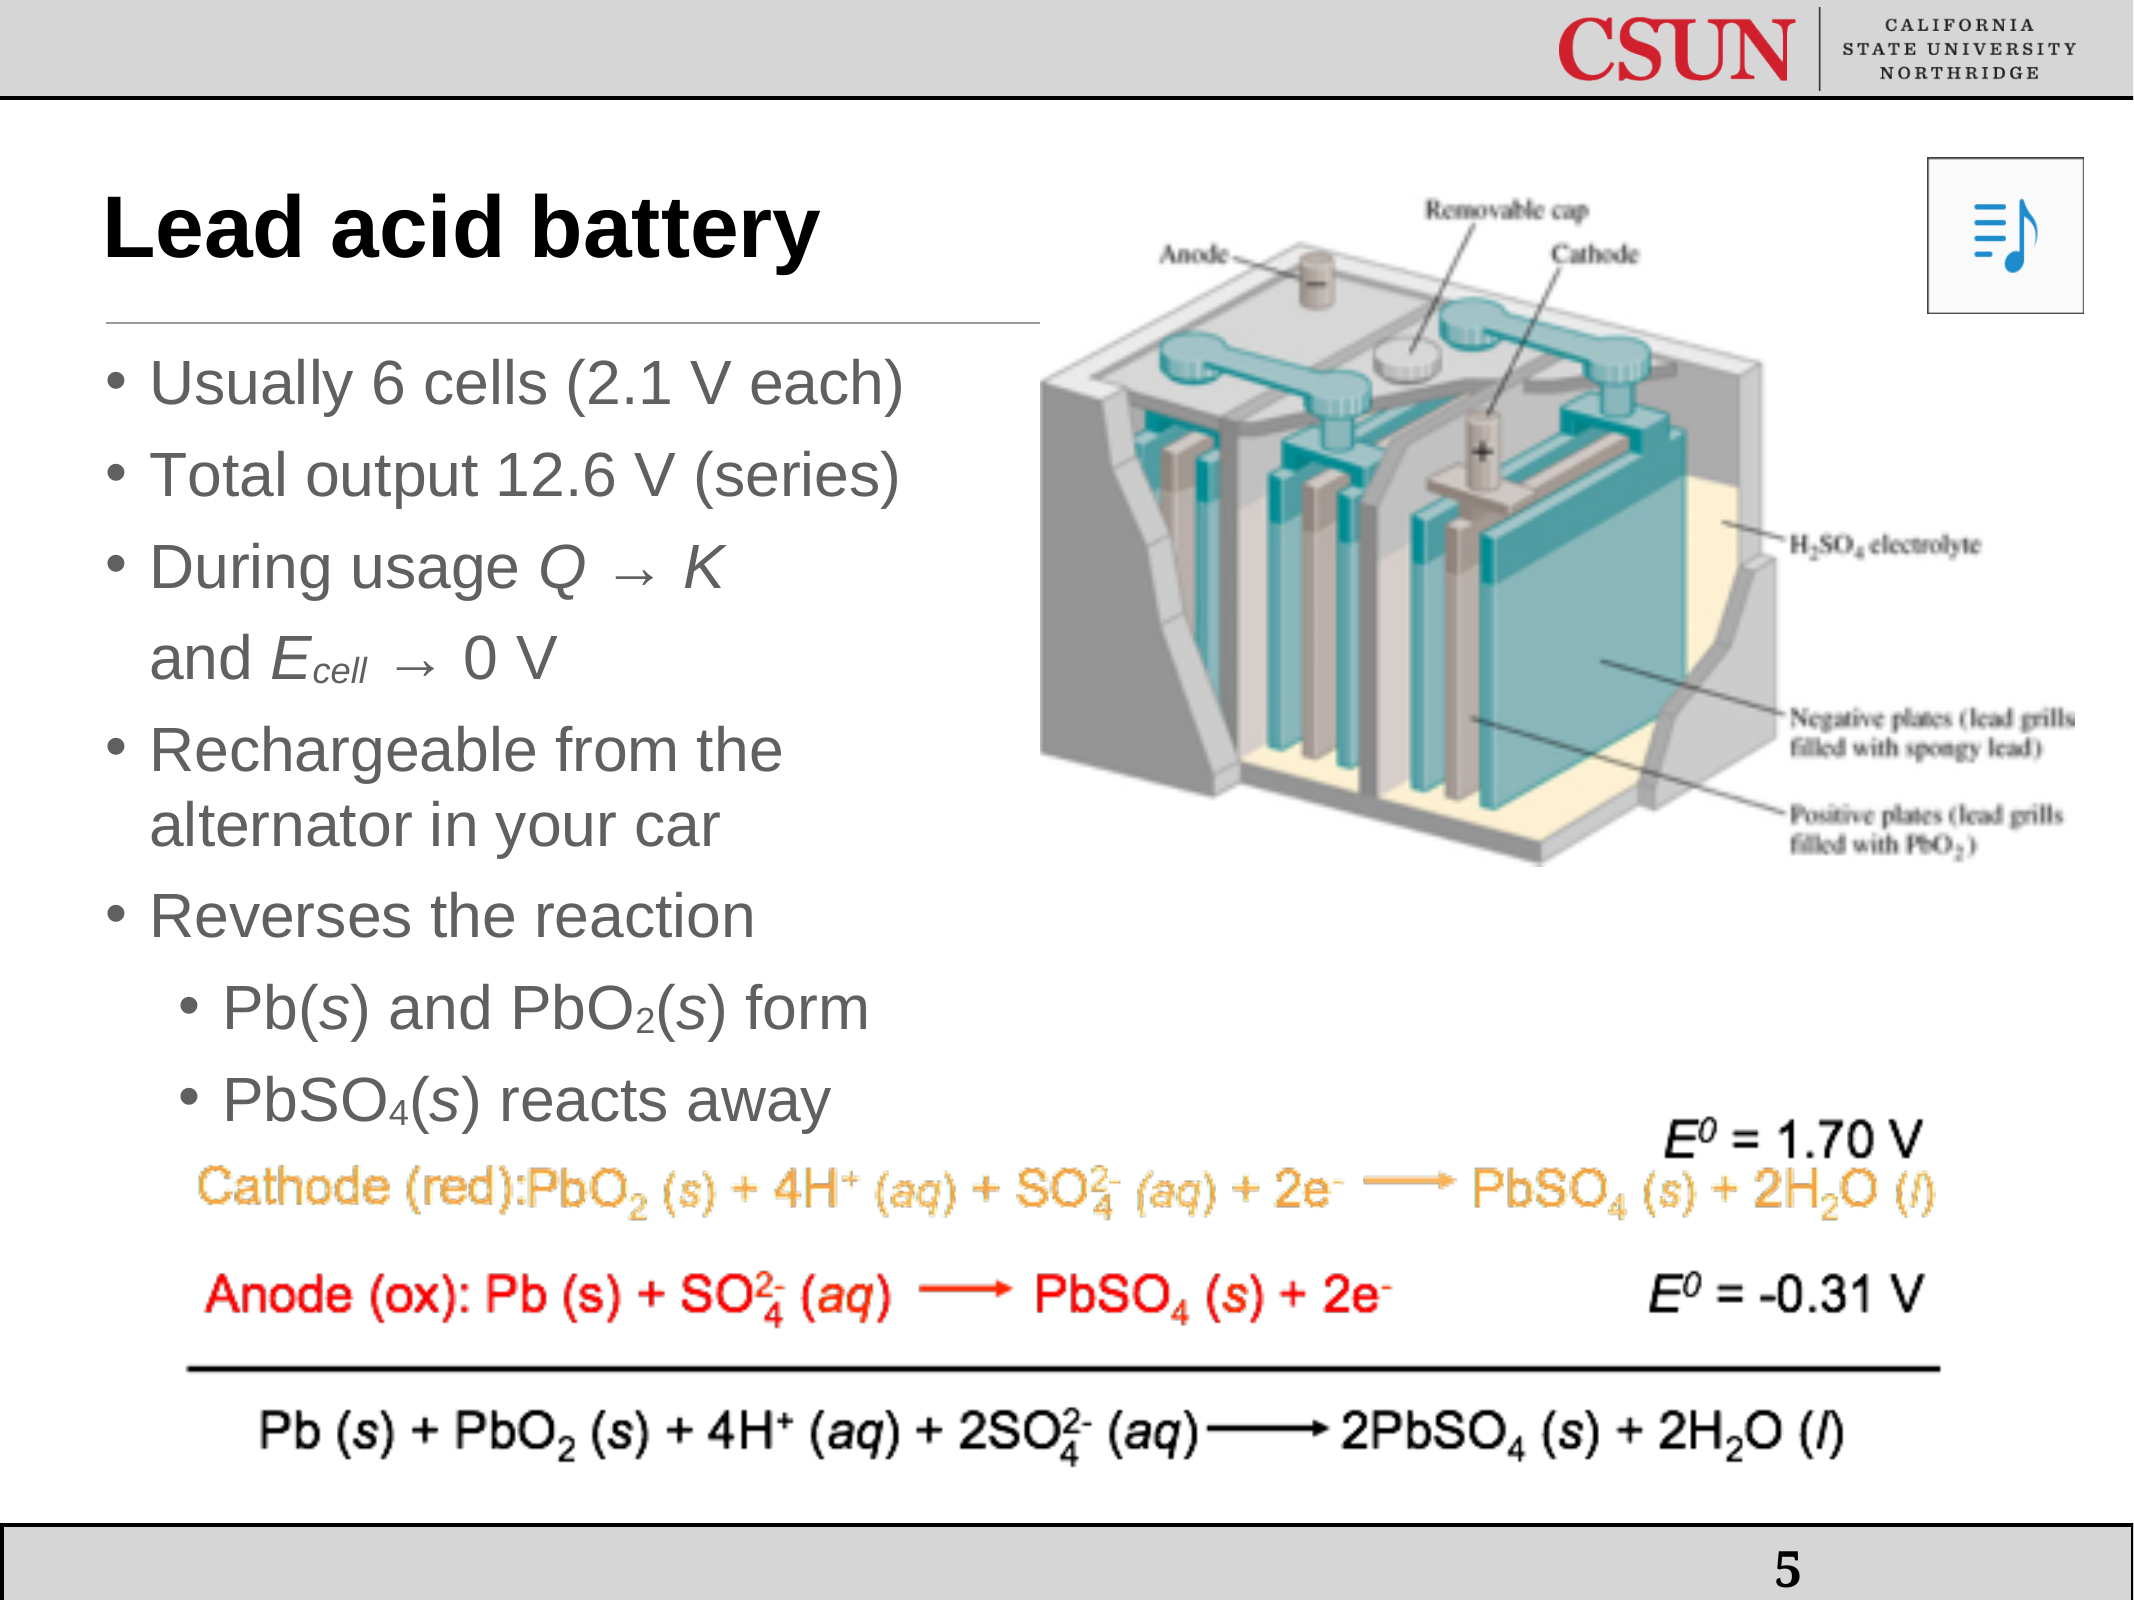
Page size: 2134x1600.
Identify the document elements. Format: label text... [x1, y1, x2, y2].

title Lead acid battery [93, 104, 2040, 284]
picture [1040, 195, 2075, 867]
picture [179, 1097, 1954, 1483]
text_box [1926, 156, 2086, 316]
picture [1559, 7, 2076, 91]
list Usually 6 cells (2.1 V each) Total output 12.6 V (series) During usage Q → K and Ecell → 0 V Rechargeable from the alternator in your car Reverses the reaction Pb(s) and PbO2(s) form PbSO4(s) reacts away [97, 334, 924, 1173]
